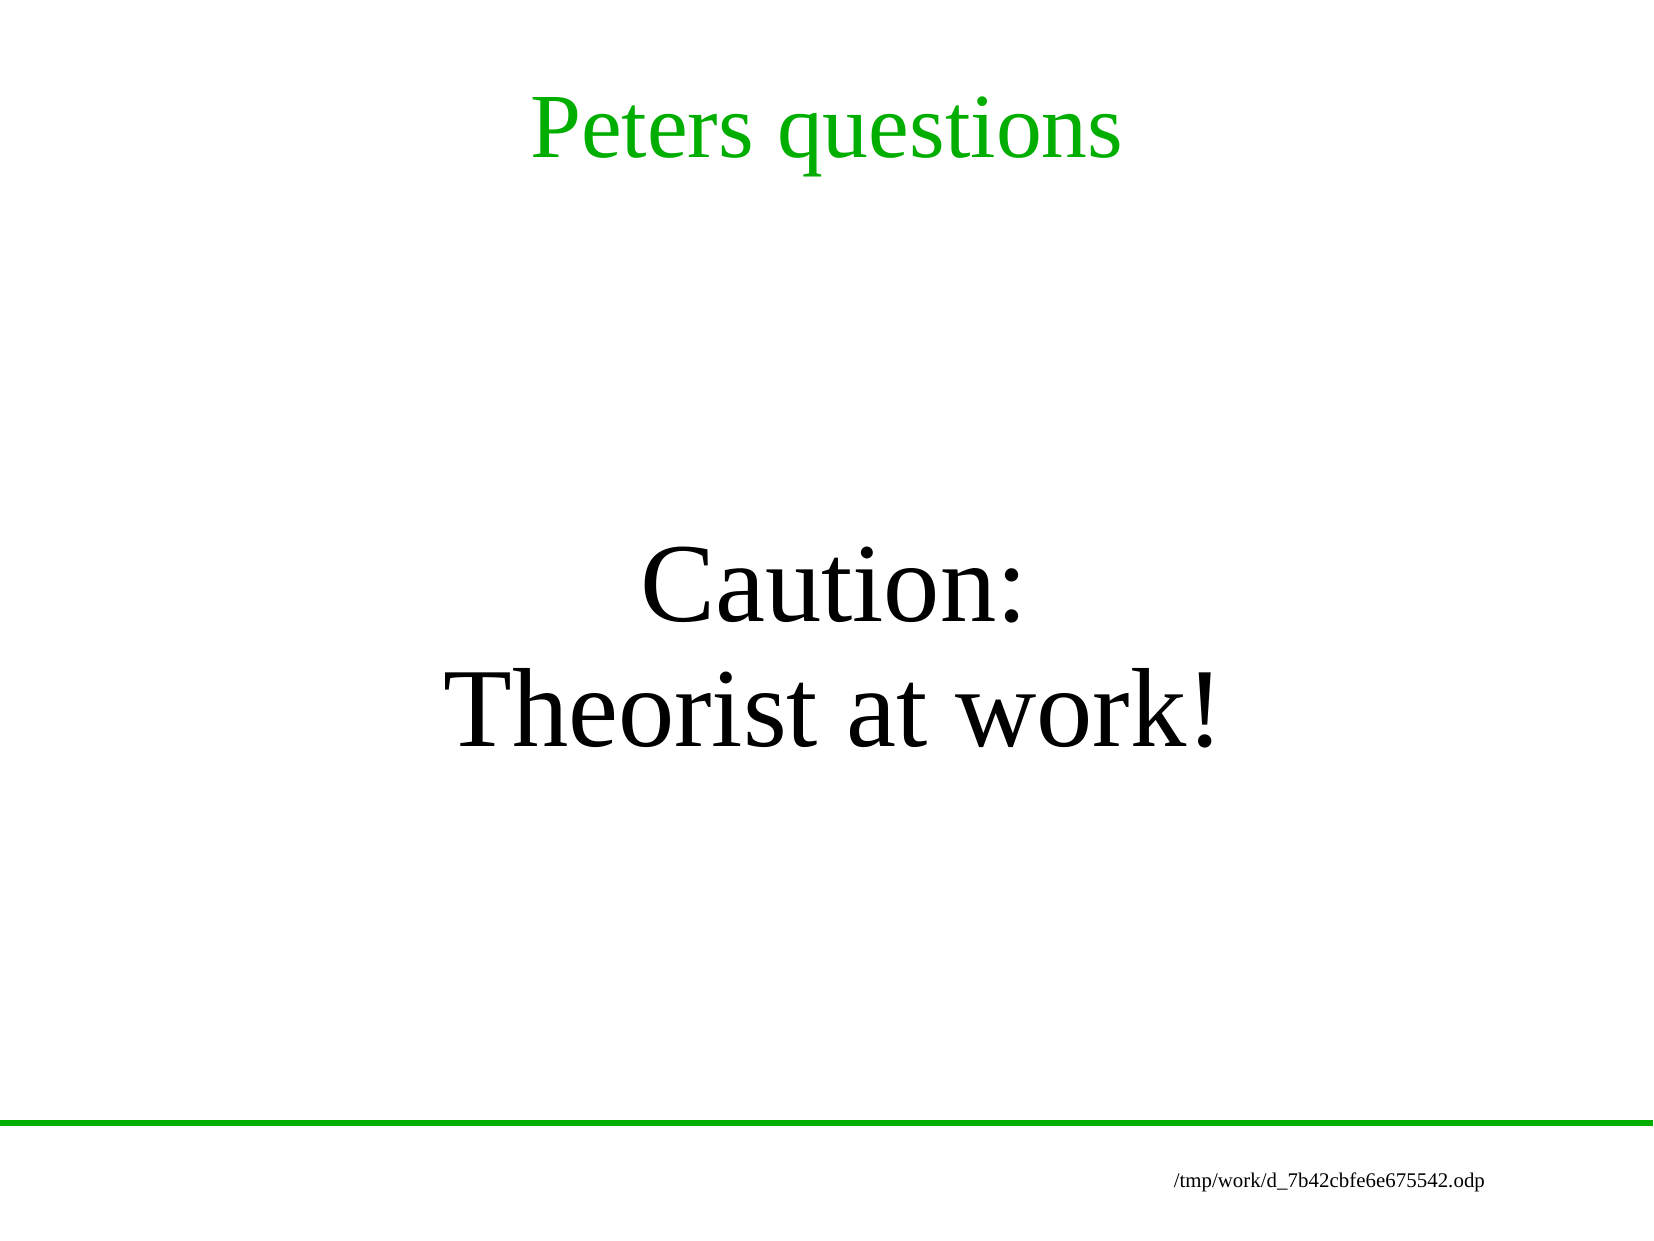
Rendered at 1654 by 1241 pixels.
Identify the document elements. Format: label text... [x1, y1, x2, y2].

text_box Caution: Theorist at work! [103, 199, 1566, 1093]
title Peters questions [121, 23, 1534, 231]
